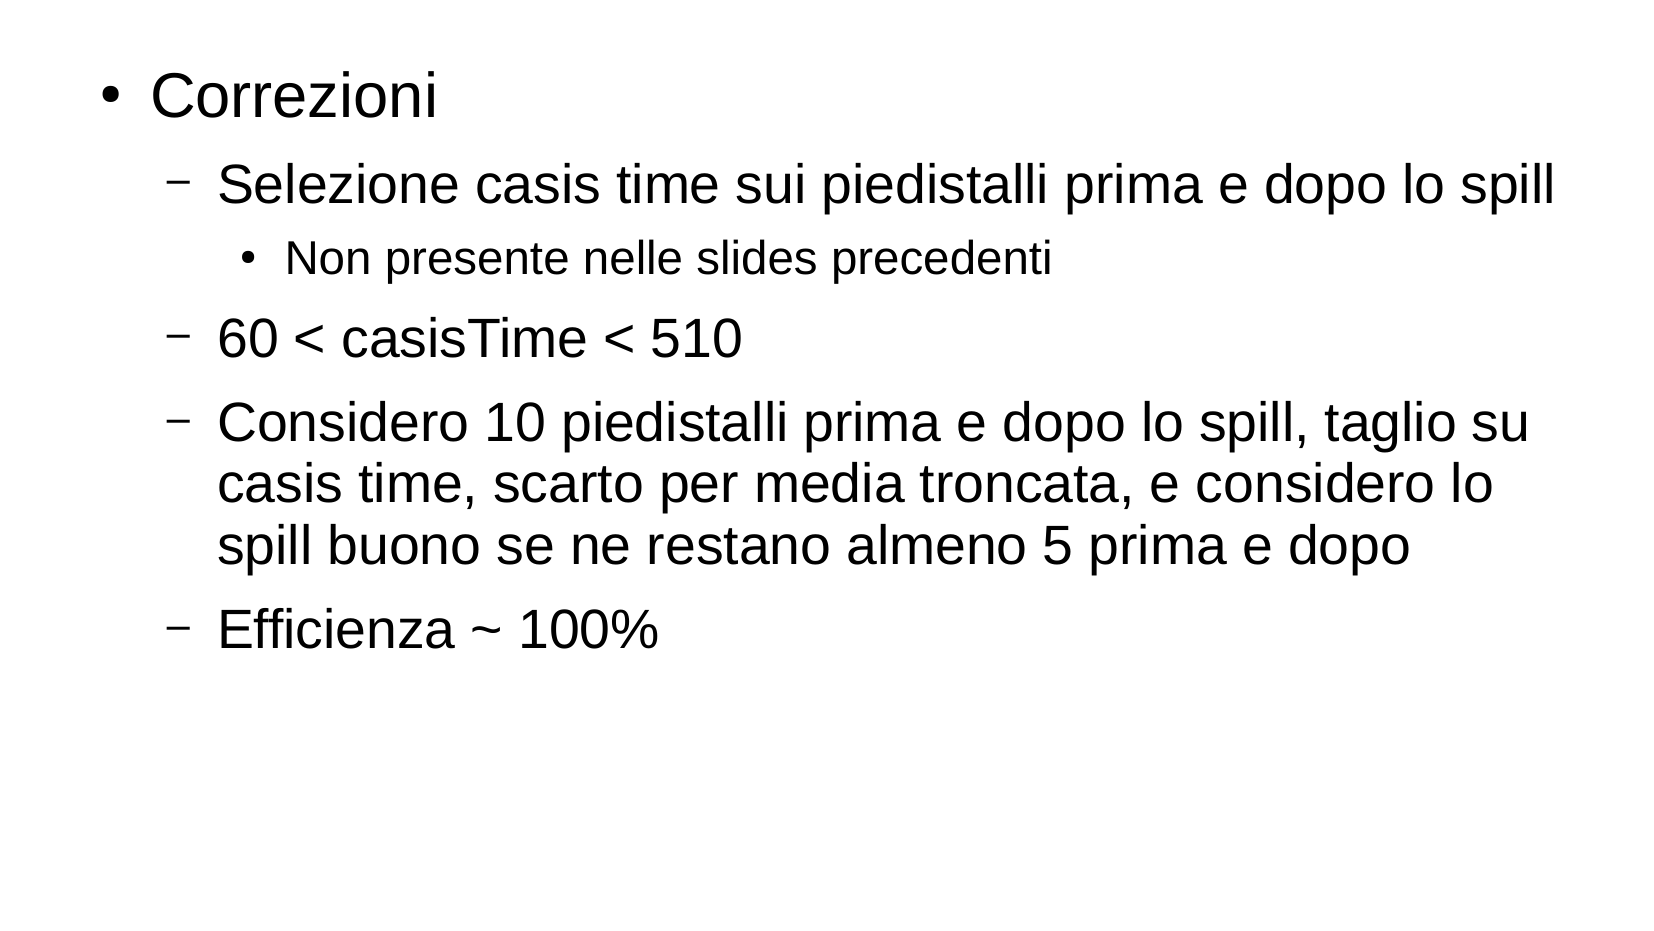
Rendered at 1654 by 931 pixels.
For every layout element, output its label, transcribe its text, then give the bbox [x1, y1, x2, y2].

list Correzioni Selezione casis time sui piedistalli prima e dopo lo spill Non presente nelle slides precedenti 60 < casisTime < 510 Considero 10 piedistalli prima e dopo lo spill, taglio su casis time, scarto per media troncata, e considero lo spill buono se ne restano almeno 5 prima e dopo Efficienza ~ 100% [82, 60, 1571, 757]
